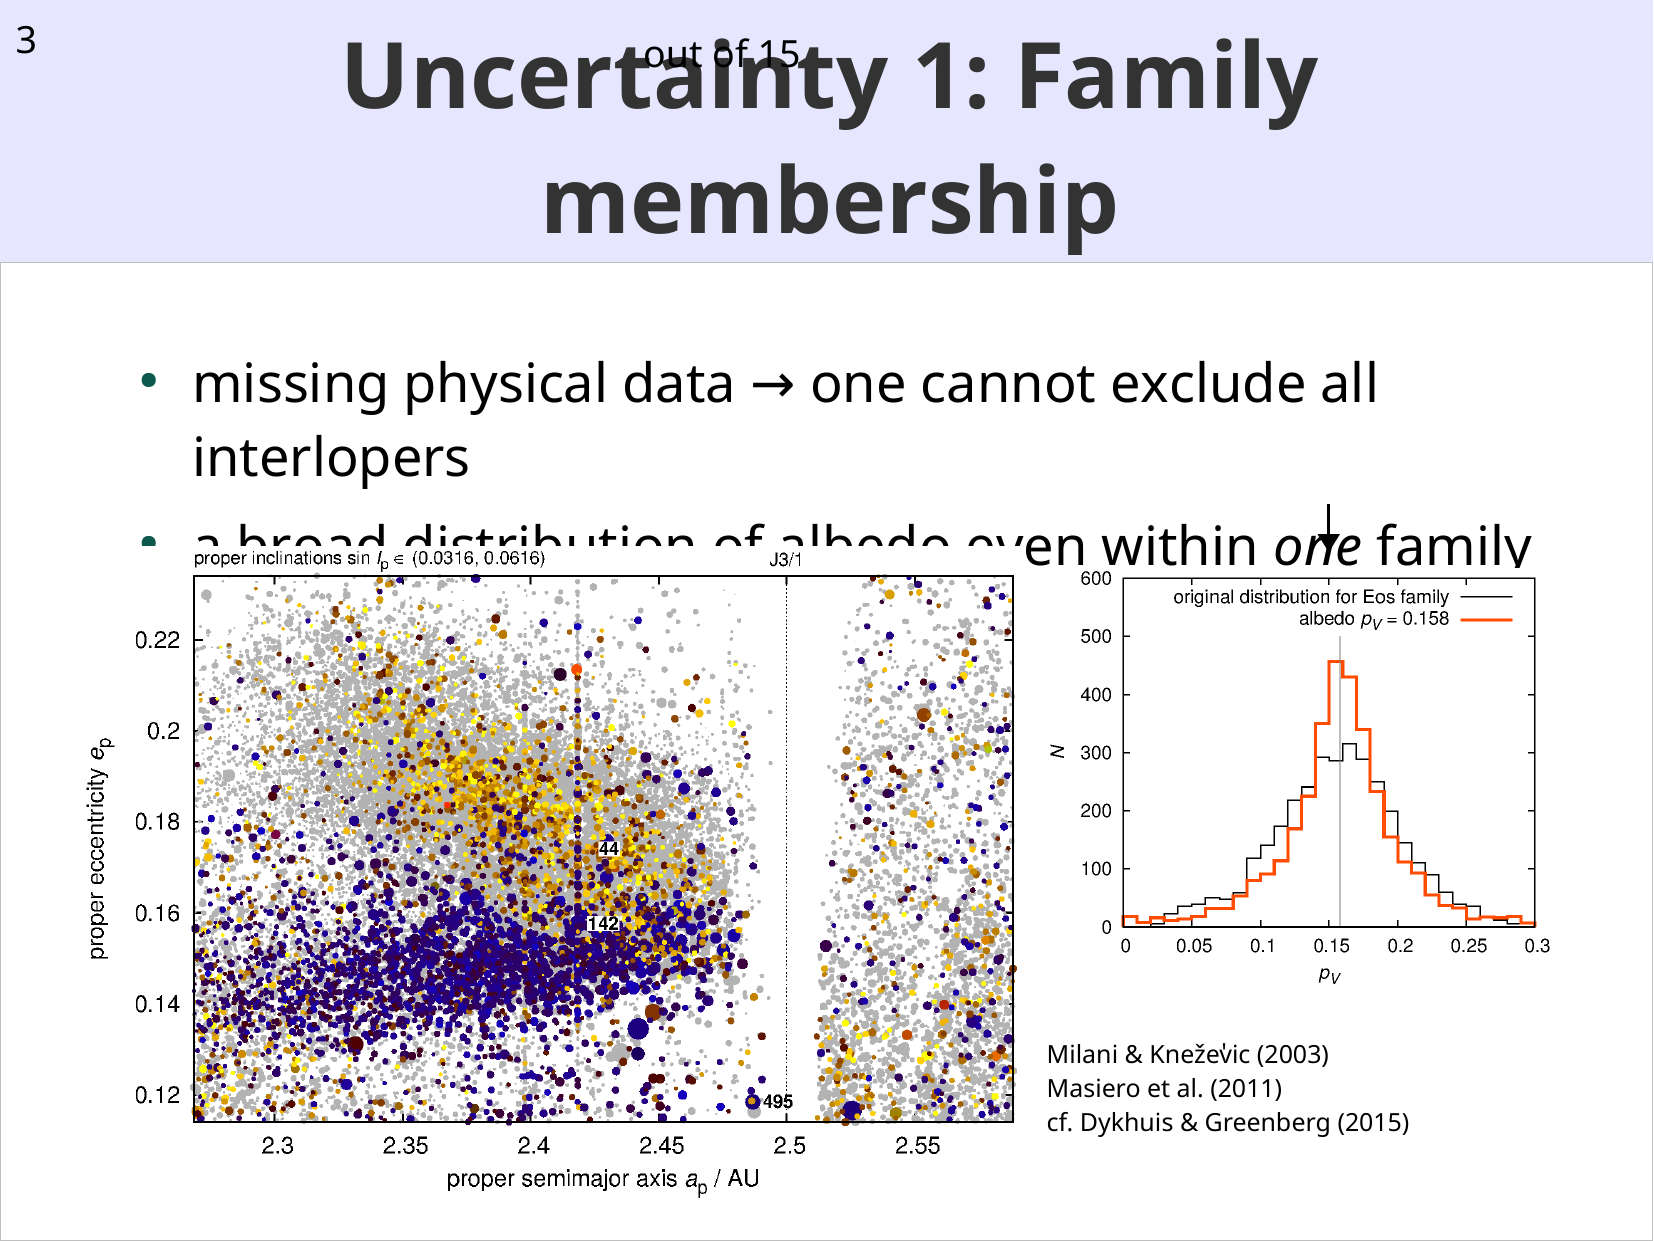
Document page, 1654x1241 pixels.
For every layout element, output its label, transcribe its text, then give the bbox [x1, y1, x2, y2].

text_box 3 [0, 5, 51, 65]
text_box Milani & Kneževic (2003) Masiero et al. (2011) cf. Dykhuis & Greenberg (2015) [1031, 1029, 1382, 1133]
picture [1044, 568, 1552, 988]
picture [81, 546, 1020, 1204]
list missing physical data → one cannot exclude all interlopers a broad distribution of albedo even within one family [121, 344, 1534, 1065]
text_box out of 15 [628, 20, 792, 80]
title Uncertainty 1: Family membership [124, 31, 1536, 239]
text_box ' [1206, 1027, 1243, 1072]
